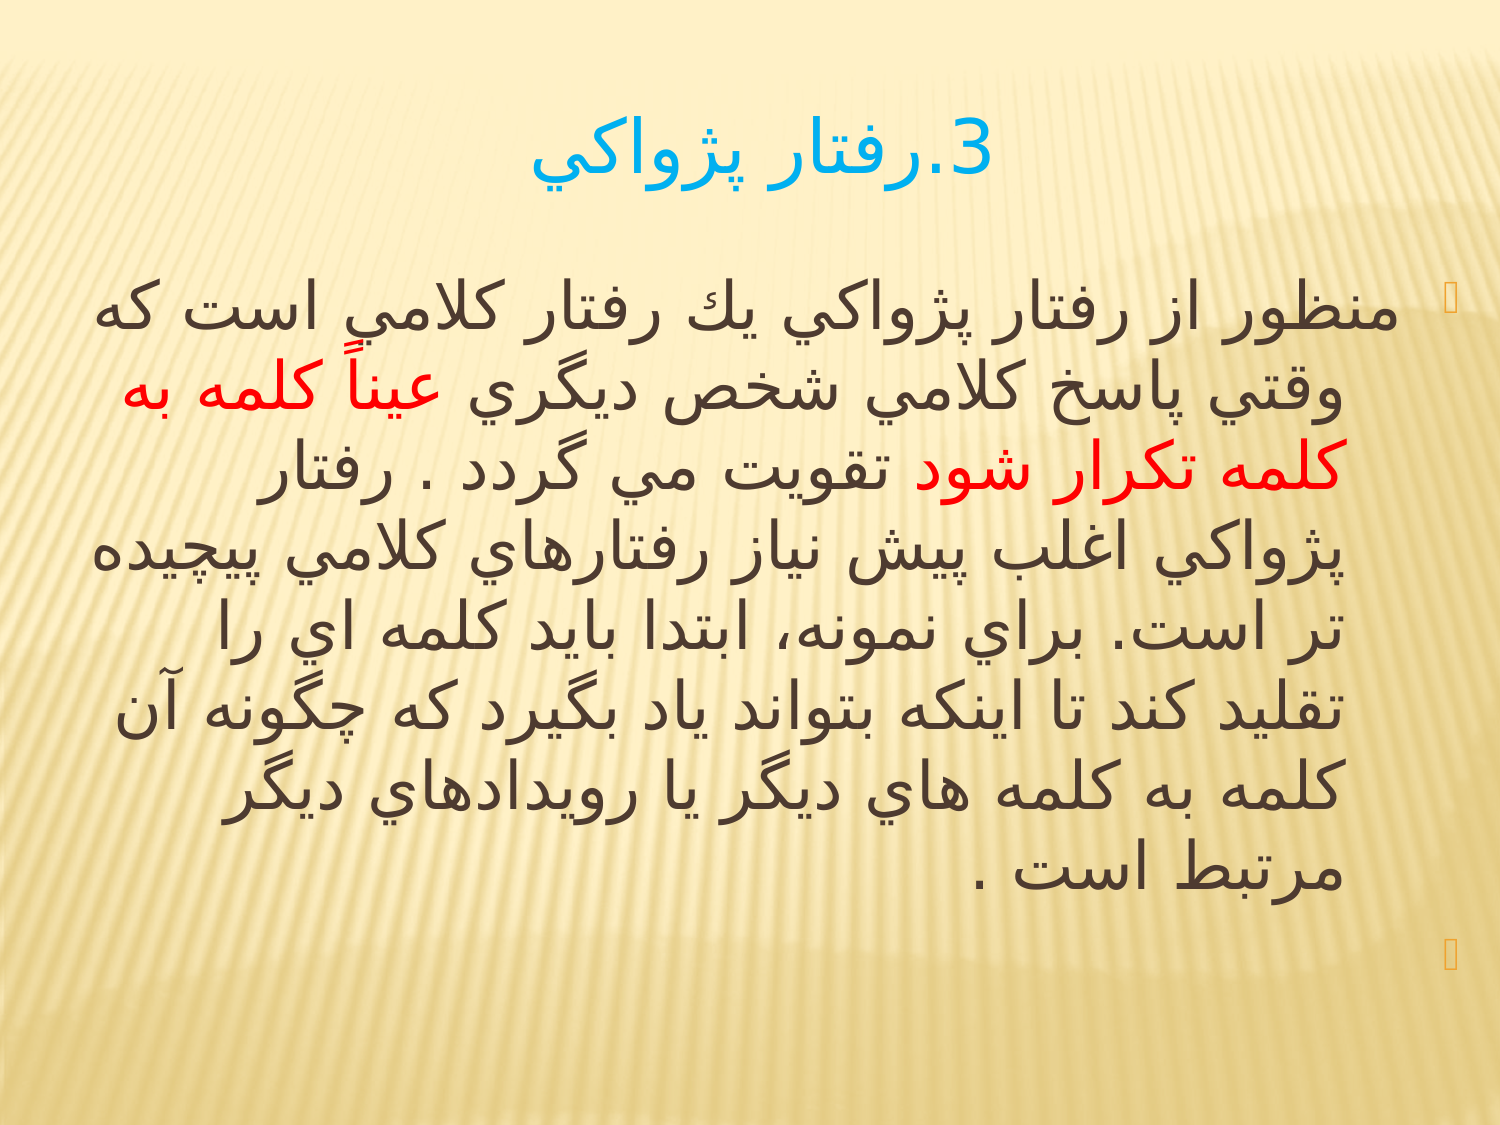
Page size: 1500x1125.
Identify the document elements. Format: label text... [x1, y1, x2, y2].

list منظور از رفتار پژواكي يك رفتار كلامي است كه وقتي پاسخ كلامي شخص ديگري عيناً كلمه به كلمه تكرار شود تقويت مي گردد . رفتار پژواكي اغلب پيش نياز رفتارهاي كلامي پيچيده تر است. براي نمونه، ابتدا بايد كلمه اي را تقليد كند تا اينكه بتواند ياد بگيرد كه چگونه آن كلمه به كلمه هاي ديگر يا رويدادهاي ديگر مرتبط است . [50, 254, 1476, 998]
title 3.رفتار پژواكي [50, 75, 1476, 213]
